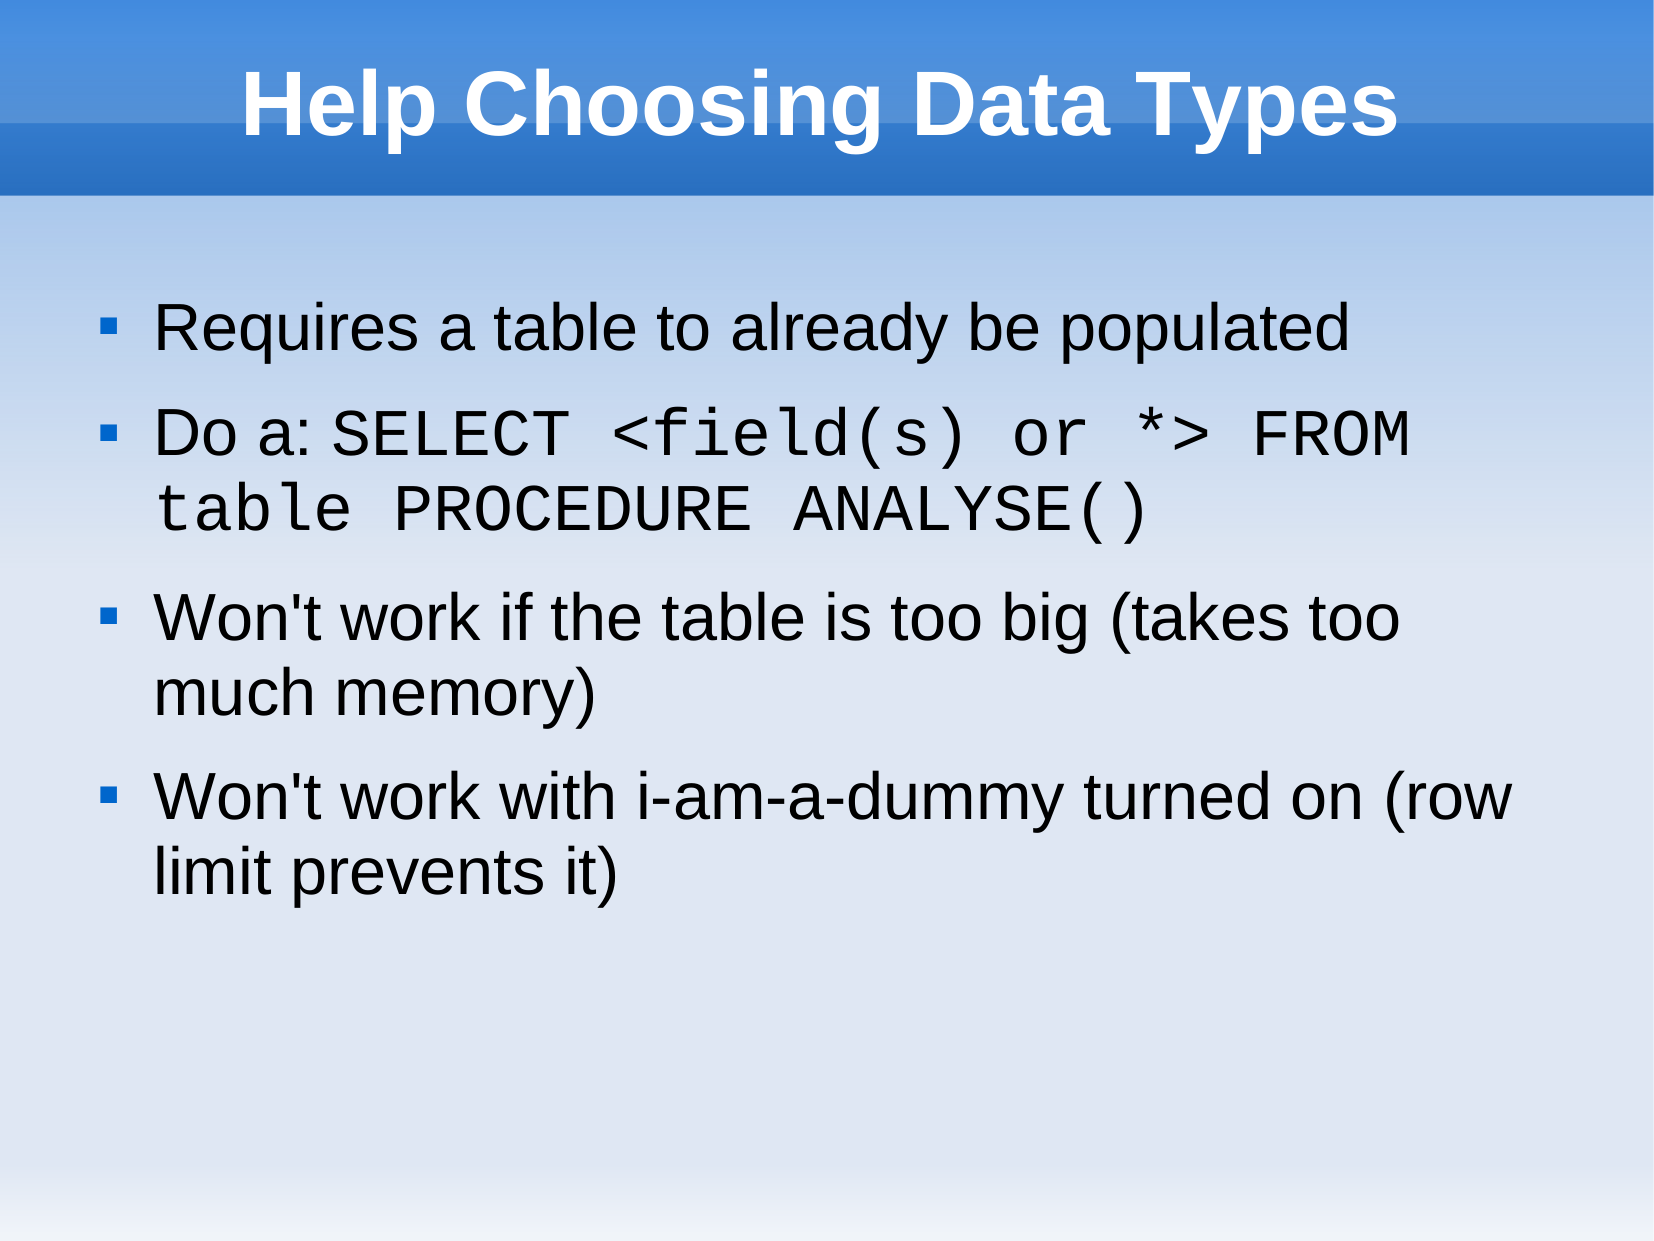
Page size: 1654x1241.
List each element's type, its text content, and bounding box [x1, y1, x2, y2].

picture [0, 0, 1654, 1241]
title Help Choosing Data Types [76, 0, 1565, 208]
list Requires a table to already be populated Do a: SELECT <field(s) or *> FROM table PROCEDURE ANALYSE() Won't work if the table is too big (takes too much memory) Won't work with i-am-a-dummy turned on (row limit prevents it) [82, 290, 1571, 1109]
